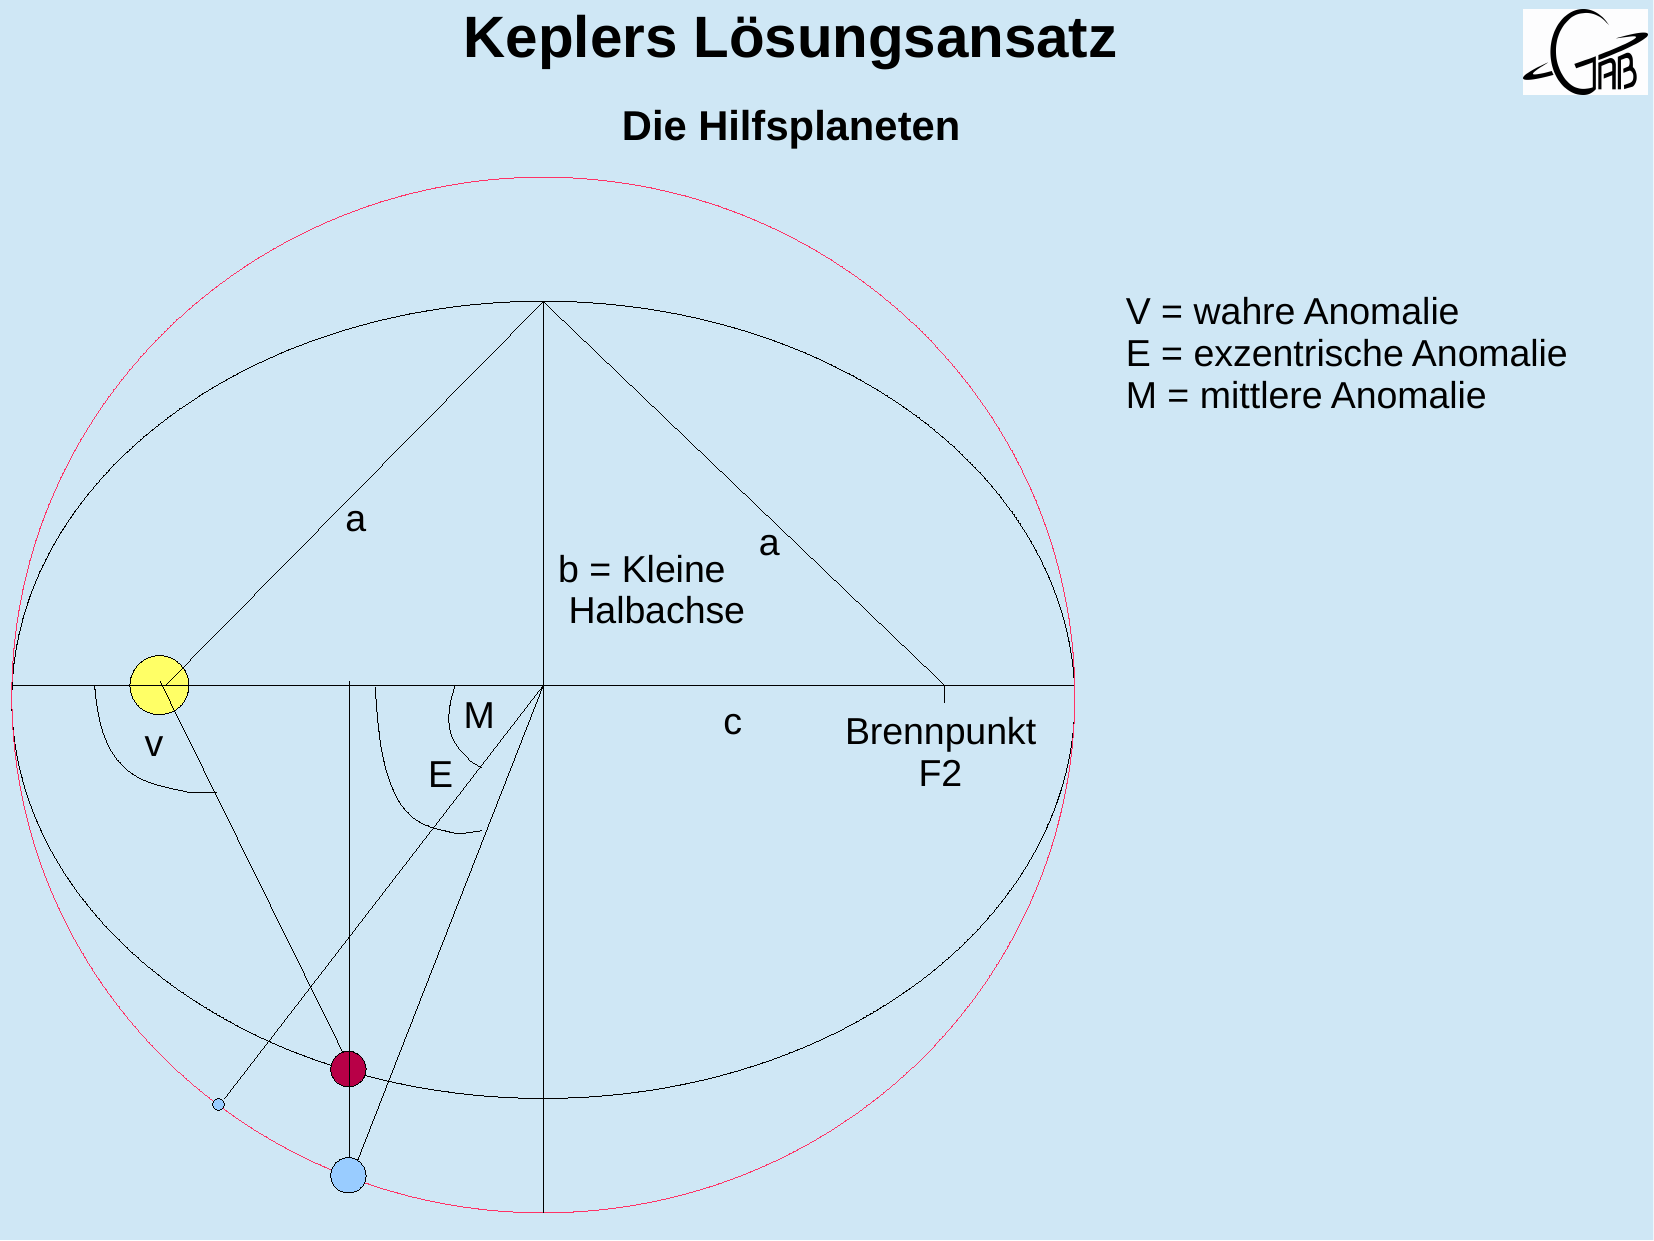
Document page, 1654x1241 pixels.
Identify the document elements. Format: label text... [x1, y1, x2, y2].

title Keplers Lösungsansatz Die Hilfsplaneten [47, 3, 1536, 151]
text_box [212, 1098, 225, 1111]
text_box [330, 1157, 367, 1193]
text_box M [448, 687, 510, 745]
text_box v [129, 714, 191, 801]
text_box E [413, 746, 457, 804]
text_box [129, 686, 189, 714]
text_box [330, 1051, 349, 1087]
text_box V = wahre Anomalie E = exzentrische Anomalie M = mittlere Anomalie [1111, 283, 1583, 449]
text_box a [744, 513, 795, 571]
text_box c [708, 693, 758, 751]
text_box Brennpunkt F2 [830, 702, 1052, 802]
text_box a [330, 490, 382, 548]
text_box b = Kleine Halbachse [543, 540, 760, 640]
picture [1523, 9, 1648, 95]
text_box [129, 655, 189, 685]
text_box [350, 1051, 367, 1087]
